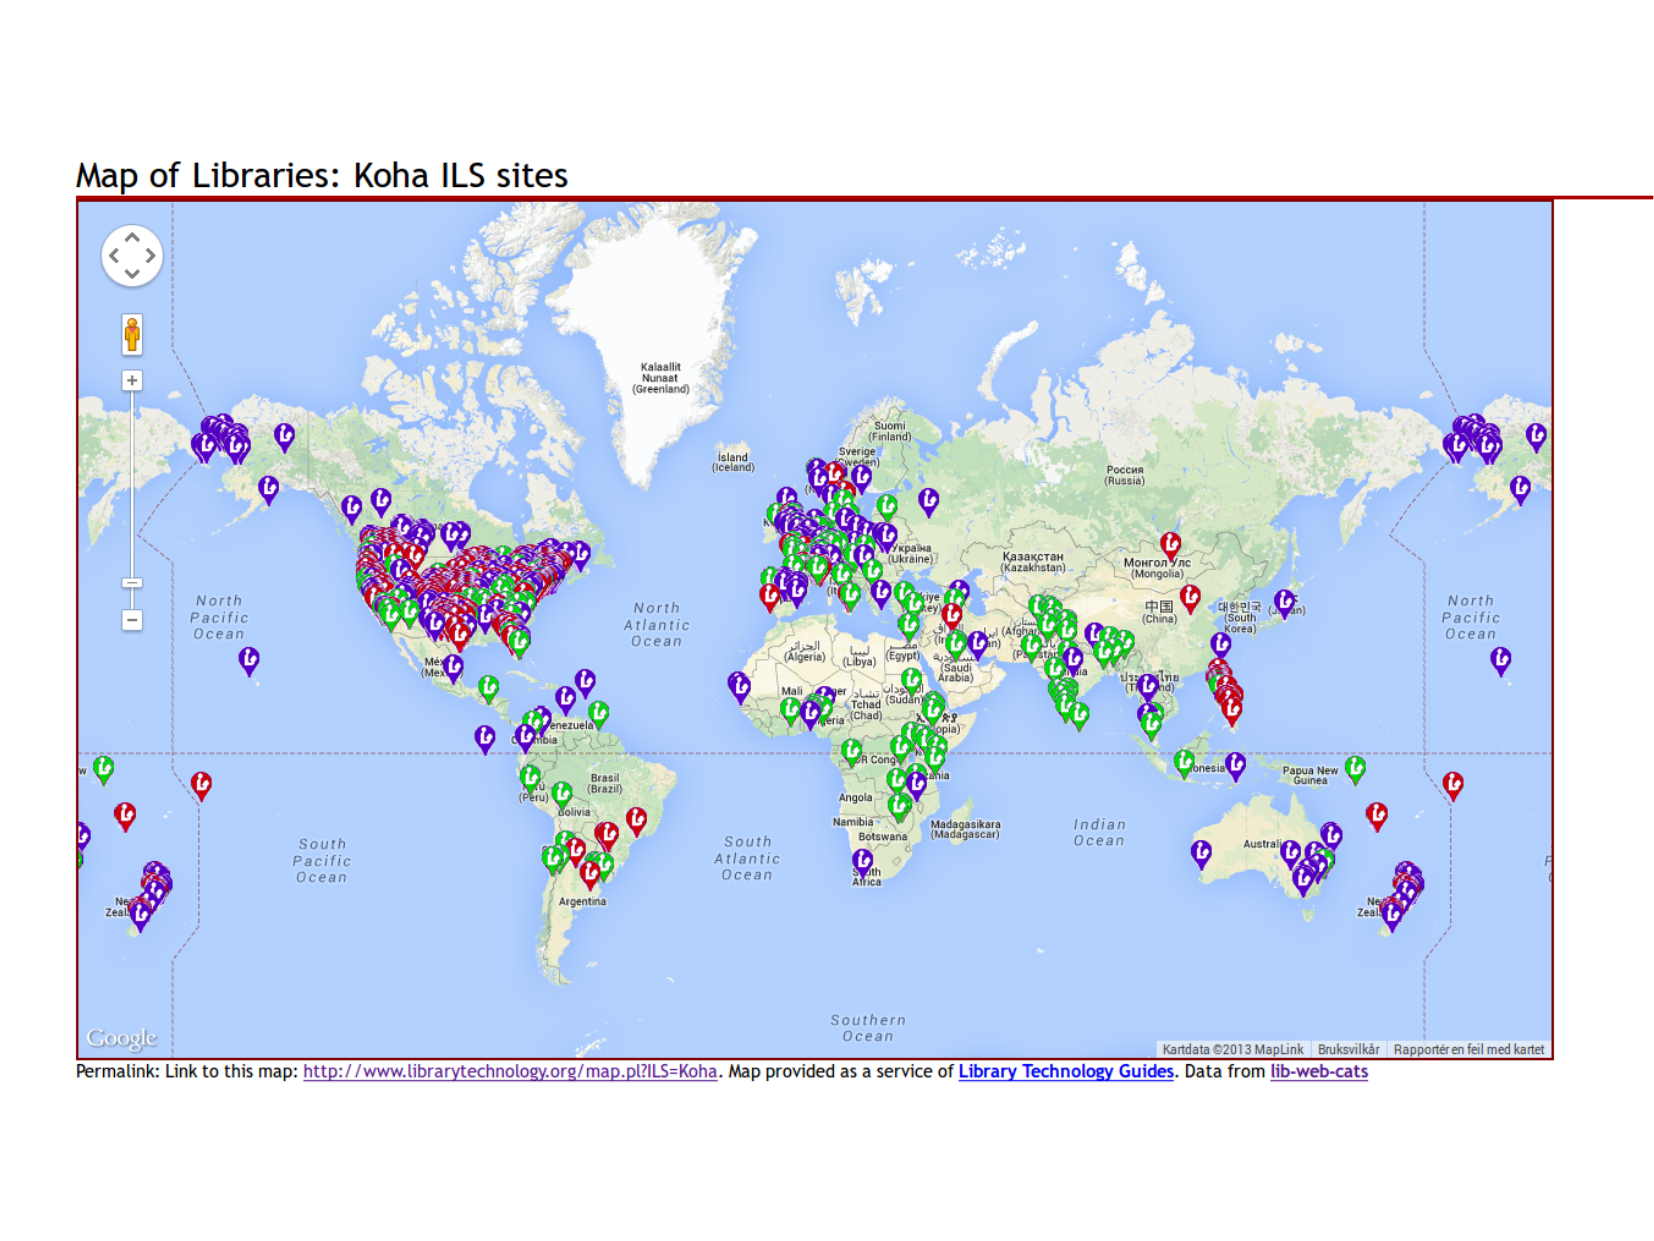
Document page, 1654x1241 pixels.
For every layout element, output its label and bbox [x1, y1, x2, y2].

picture [59, 153, 1654, 1091]
